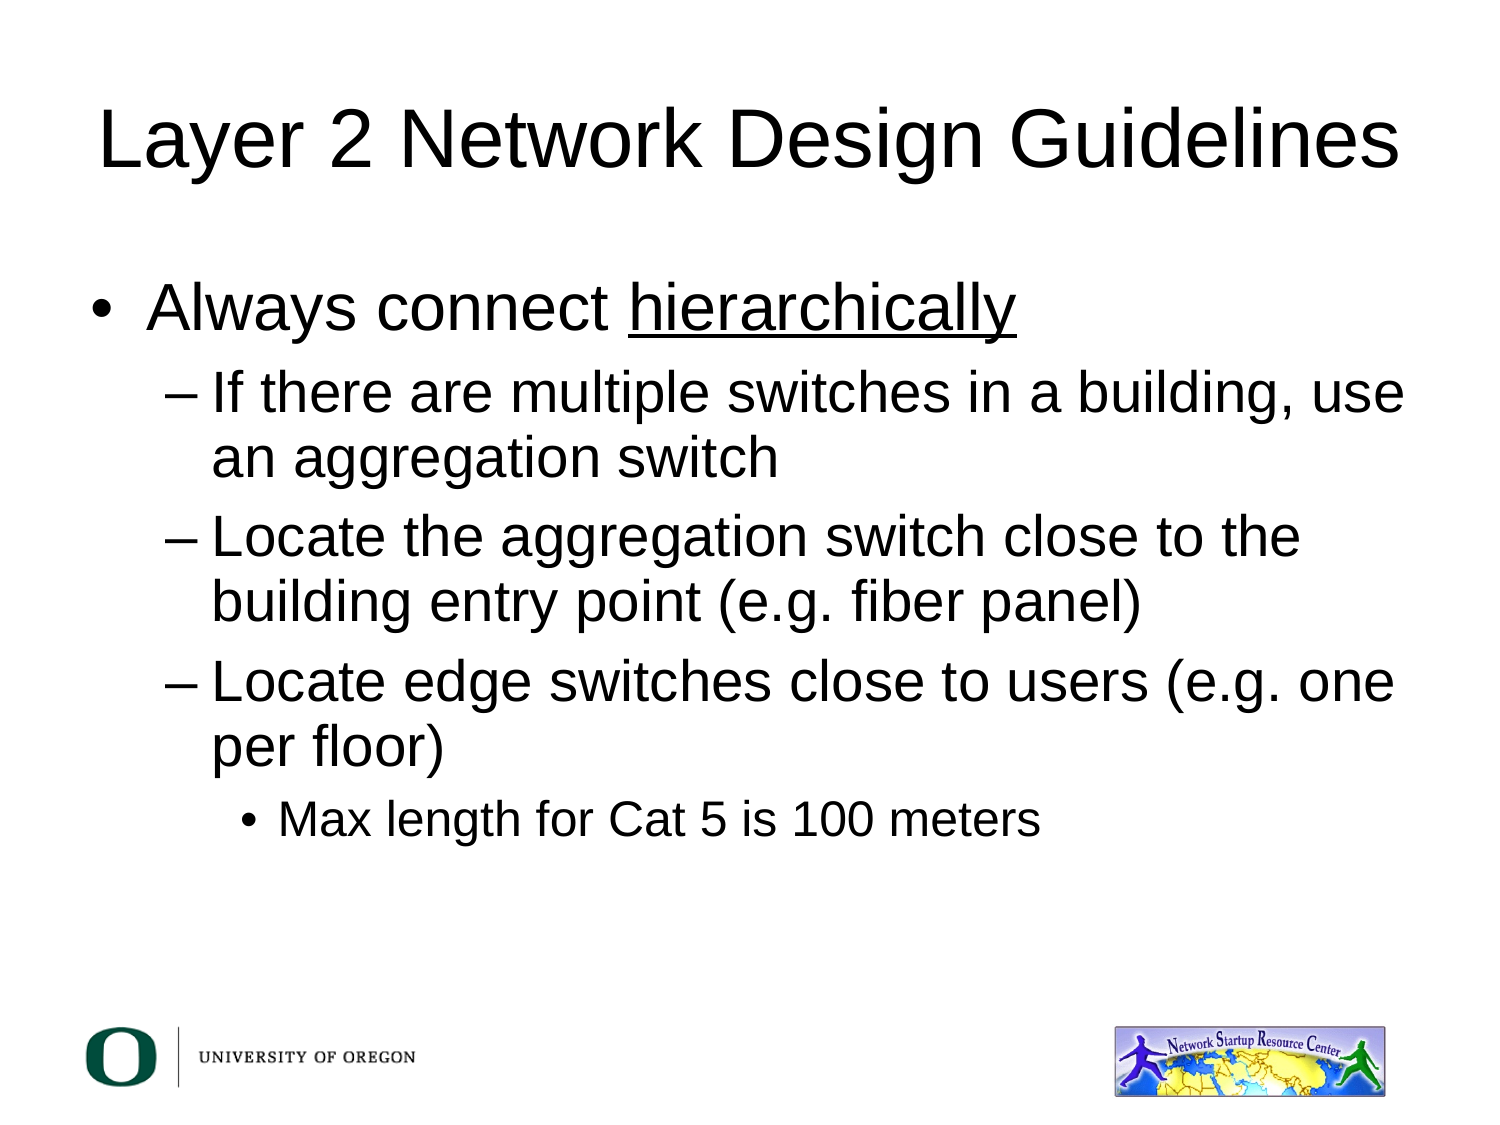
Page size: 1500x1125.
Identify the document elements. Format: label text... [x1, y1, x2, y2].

title Layer 2 Network Design Guidelines [75, 45, 1426, 233]
list Always connect hierarchically If there are multiple switches in a building, use an aggregation switch Locate the aggregation switch close to the building entry point (e.g. fiber panel) Locate edge switches close to users (e.g. one per floor) Max length for Cat 5 is 100 meters [75, 262, 1426, 1005]
picture [75, 1024, 426, 1090]
picture [1112, 1024, 1388, 1099]
